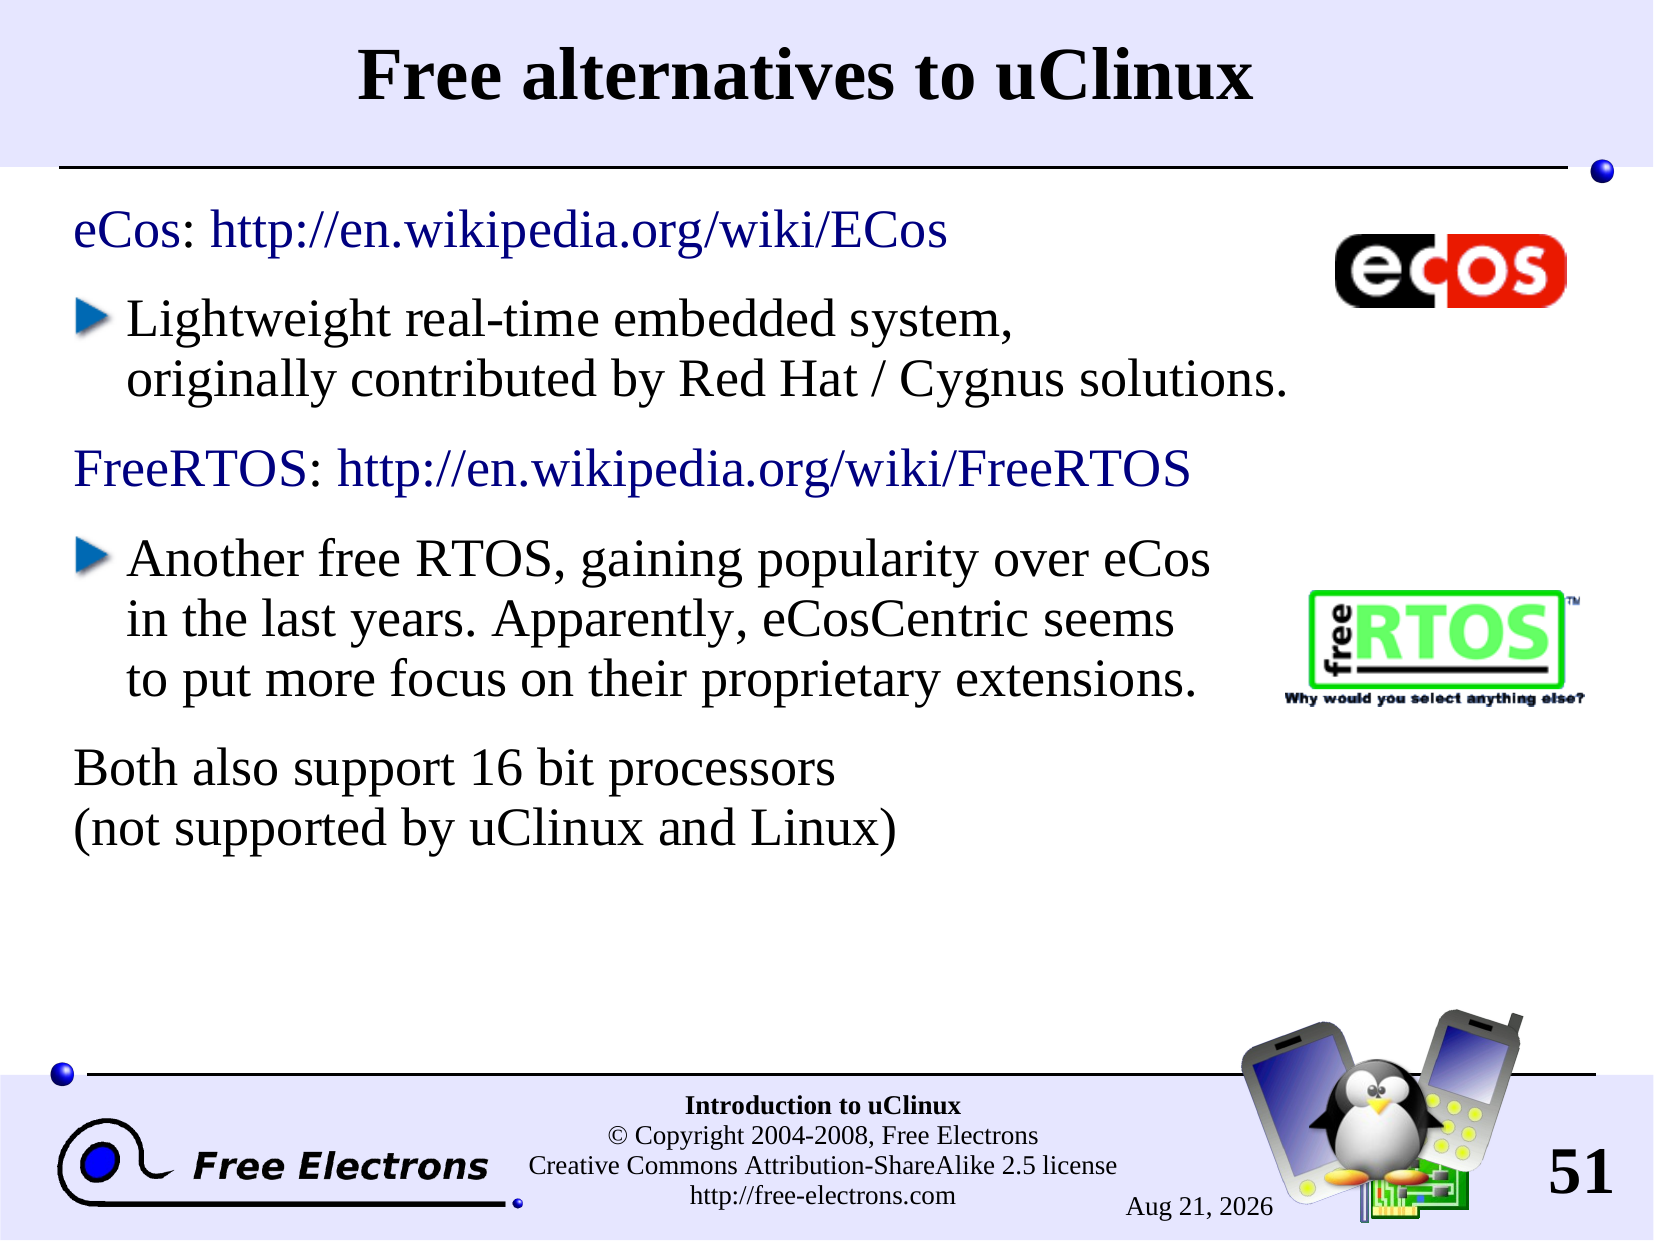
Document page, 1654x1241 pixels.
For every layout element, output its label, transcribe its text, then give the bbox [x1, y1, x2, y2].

picture [1225, 1049, 1527, 1241]
picture [50, 1107, 527, 1216]
picture [1335, 234, 1567, 308]
picture [1285, 590, 1585, 707]
title Free alternatives to uClinux [60, 25, 1551, 124]
list eCos: http://en.wikipedia.org/wiki/ECos Lightweight real-time embedded system, originally contributed by Red Hat / Cygnus solutions. FreeRTOS: http://en.wikipedia.org/wiki/FreeRTOS Another free RTOS, gaining popularity over eCos in the last years. Apparently, eCosCentric seems to put more focus on their proprietary extensions. Both also support 16 bit processors (not supported by uClinux and Linux) [55, 199, 1585, 1049]
